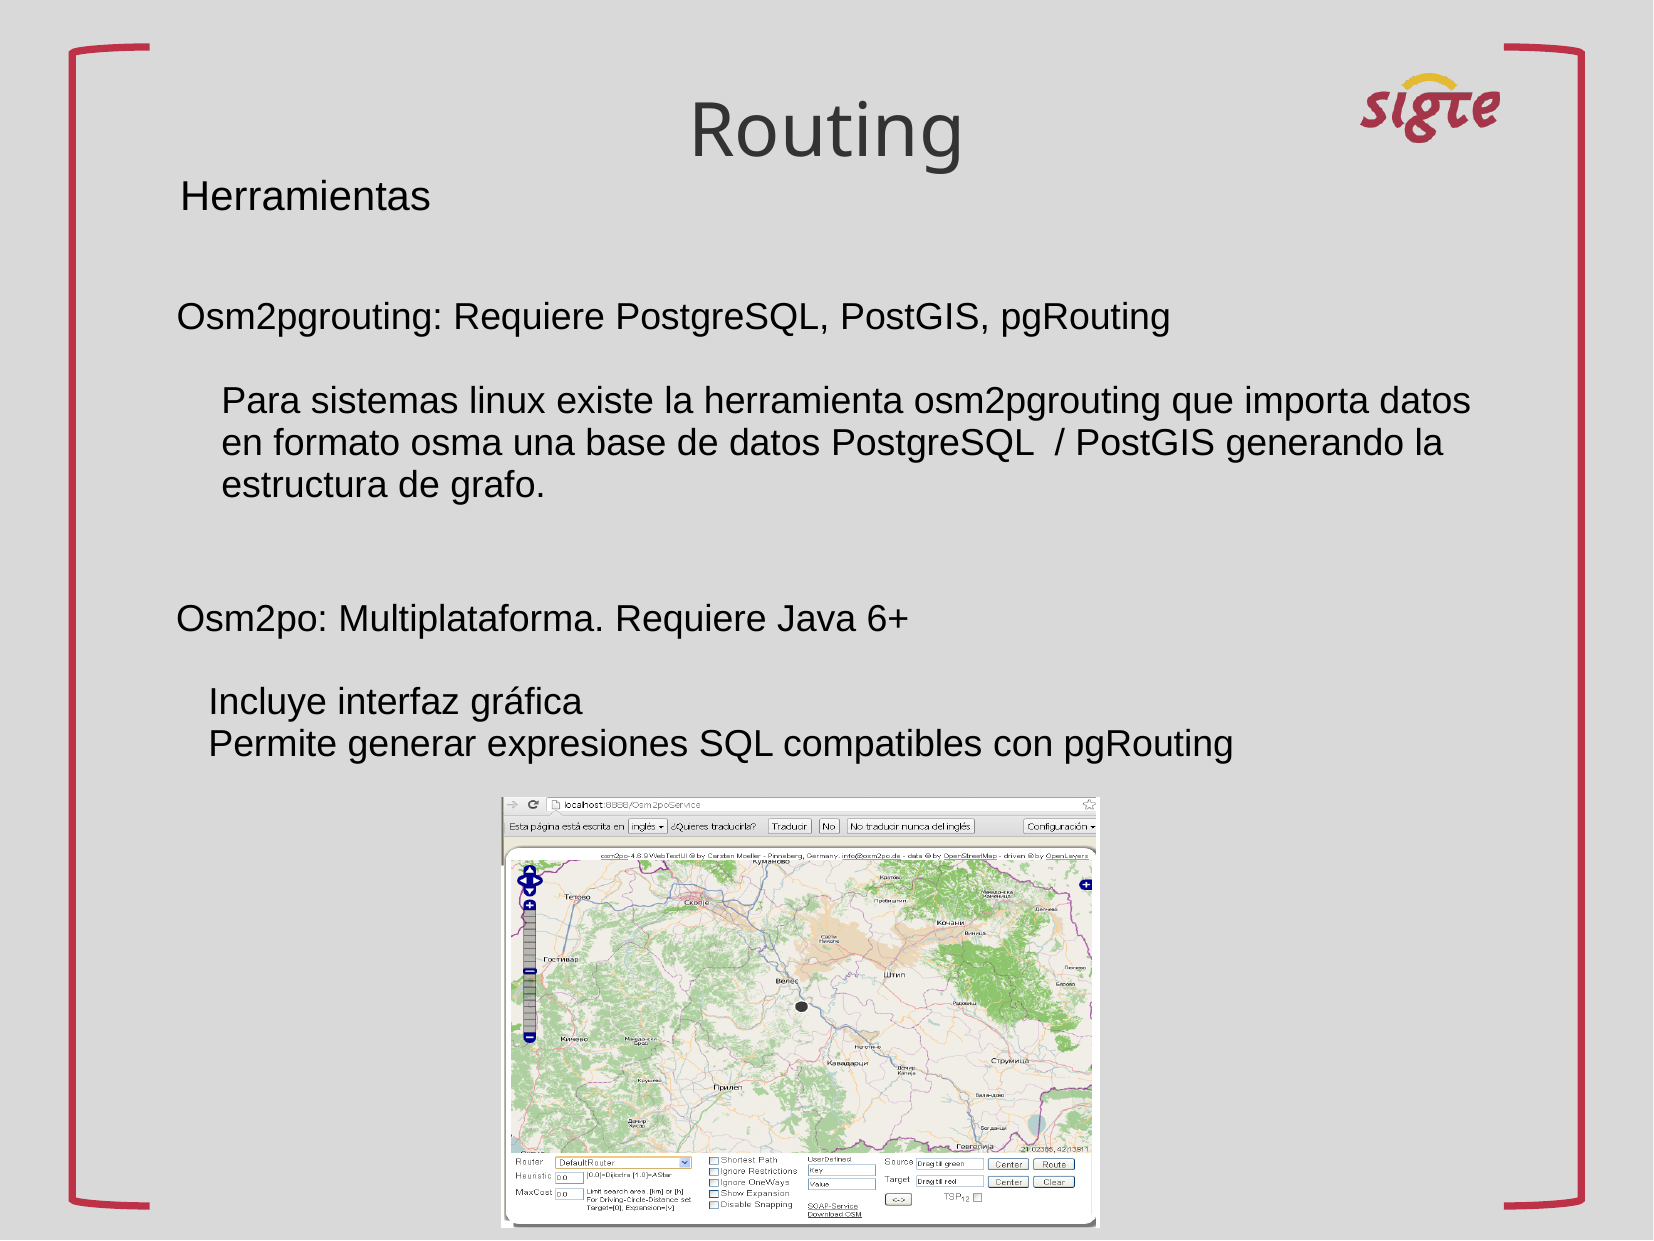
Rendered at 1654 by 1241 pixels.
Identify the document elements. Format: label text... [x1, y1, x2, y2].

text_box Herramientas [165, 177, 446, 227]
text_box Osm2po: Multiplataforma. Requiere Java 6+ [161, 590, 1329, 648]
picture [1360, 73, 1500, 79]
picture [501, 797, 1100, 1229]
text_box Osm2pgrouting: Requiere PostgreSQL, PostGIS, pgRouting [161, 288, 1187, 346]
text_box Para sistemas linux existe la herramienta osm2pgrouting que importa datos en formato osma una base de datos PostgreSQL / PostGIS generando la estructura de grafo. [206, 372, 1486, 588]
text_box Routing [59, 79, 1595, 177]
text_box Incluye interfaz gráfica Permite generar expresiones SQL compatibles con pgRouting [183, 673, 1249, 773]
